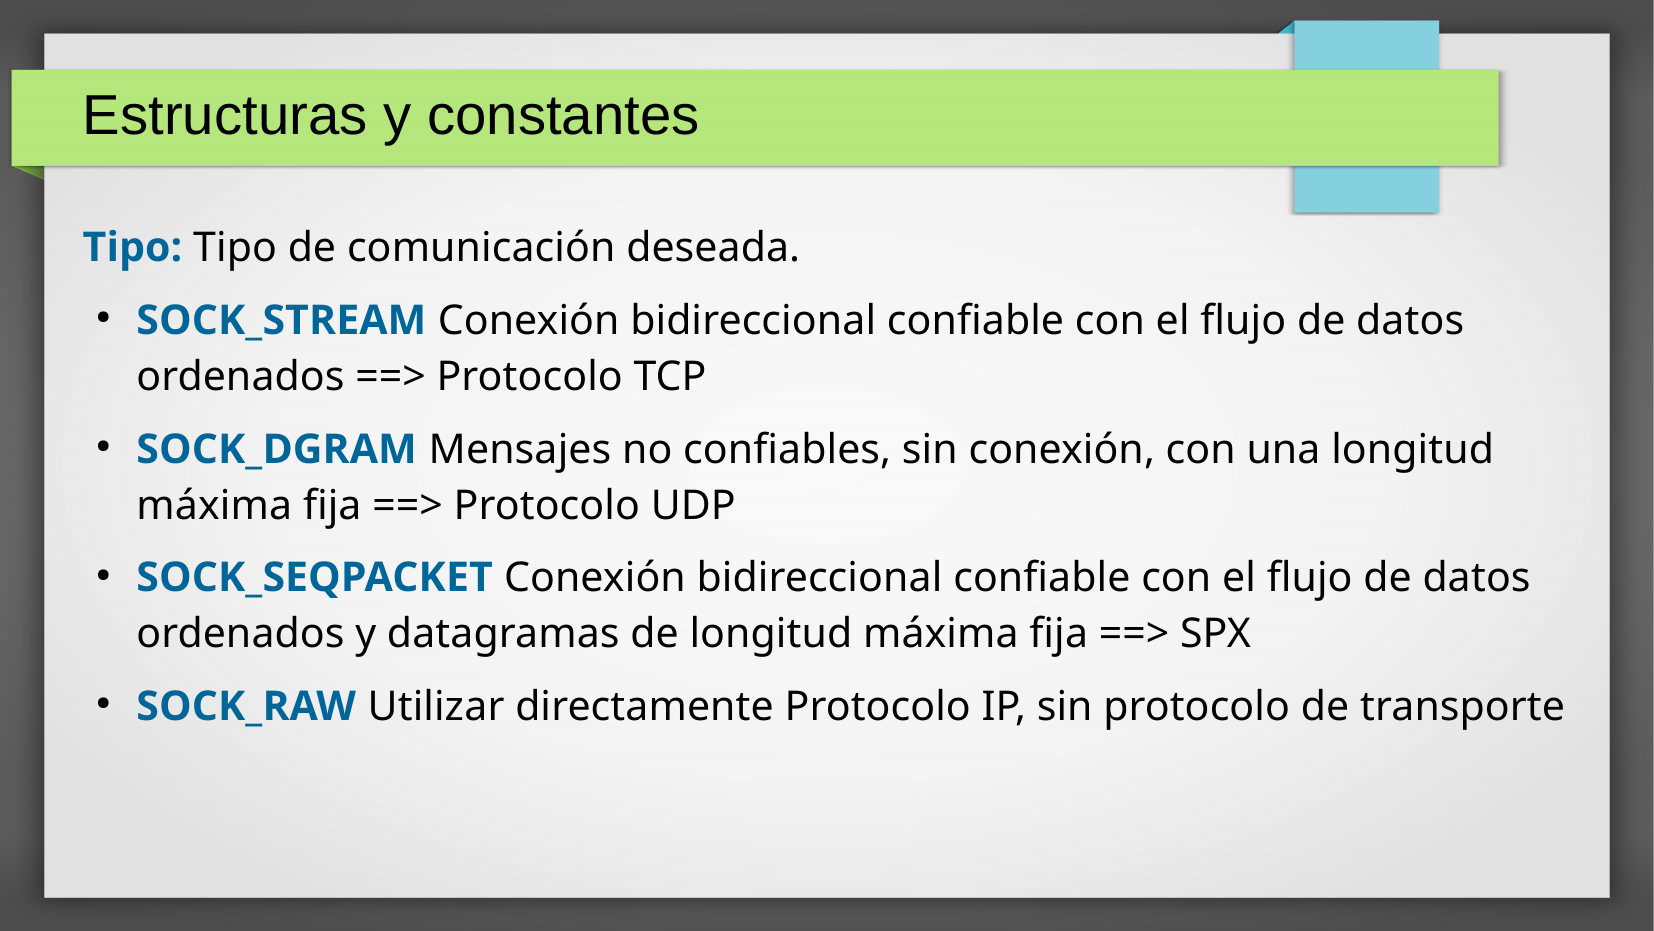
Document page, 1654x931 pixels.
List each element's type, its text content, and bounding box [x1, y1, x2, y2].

title Estructuras y constantes [82, 70, 1264, 160]
list Tipo: Tipo de comunicación deseada. SOCK_STREAM Conexión bidireccional confiable con el flujo de datos ordenados ==> Protocolo TCP SOCK_DGRAM Mensajes no confiables, sin conexión, con una longitud máxima fija ==> Protocolo UDP SOCK_SEQPACKET Conexión bidireccional confiable con el flujo de datos ordenados y datagramas de longitud máxima fija ==> SPX SOCK_RAW Utilizar directamente Protocolo IP, sin protocolo de transporte [82, 217, 1571, 758]
picture [0, 0, 1654, 931]
